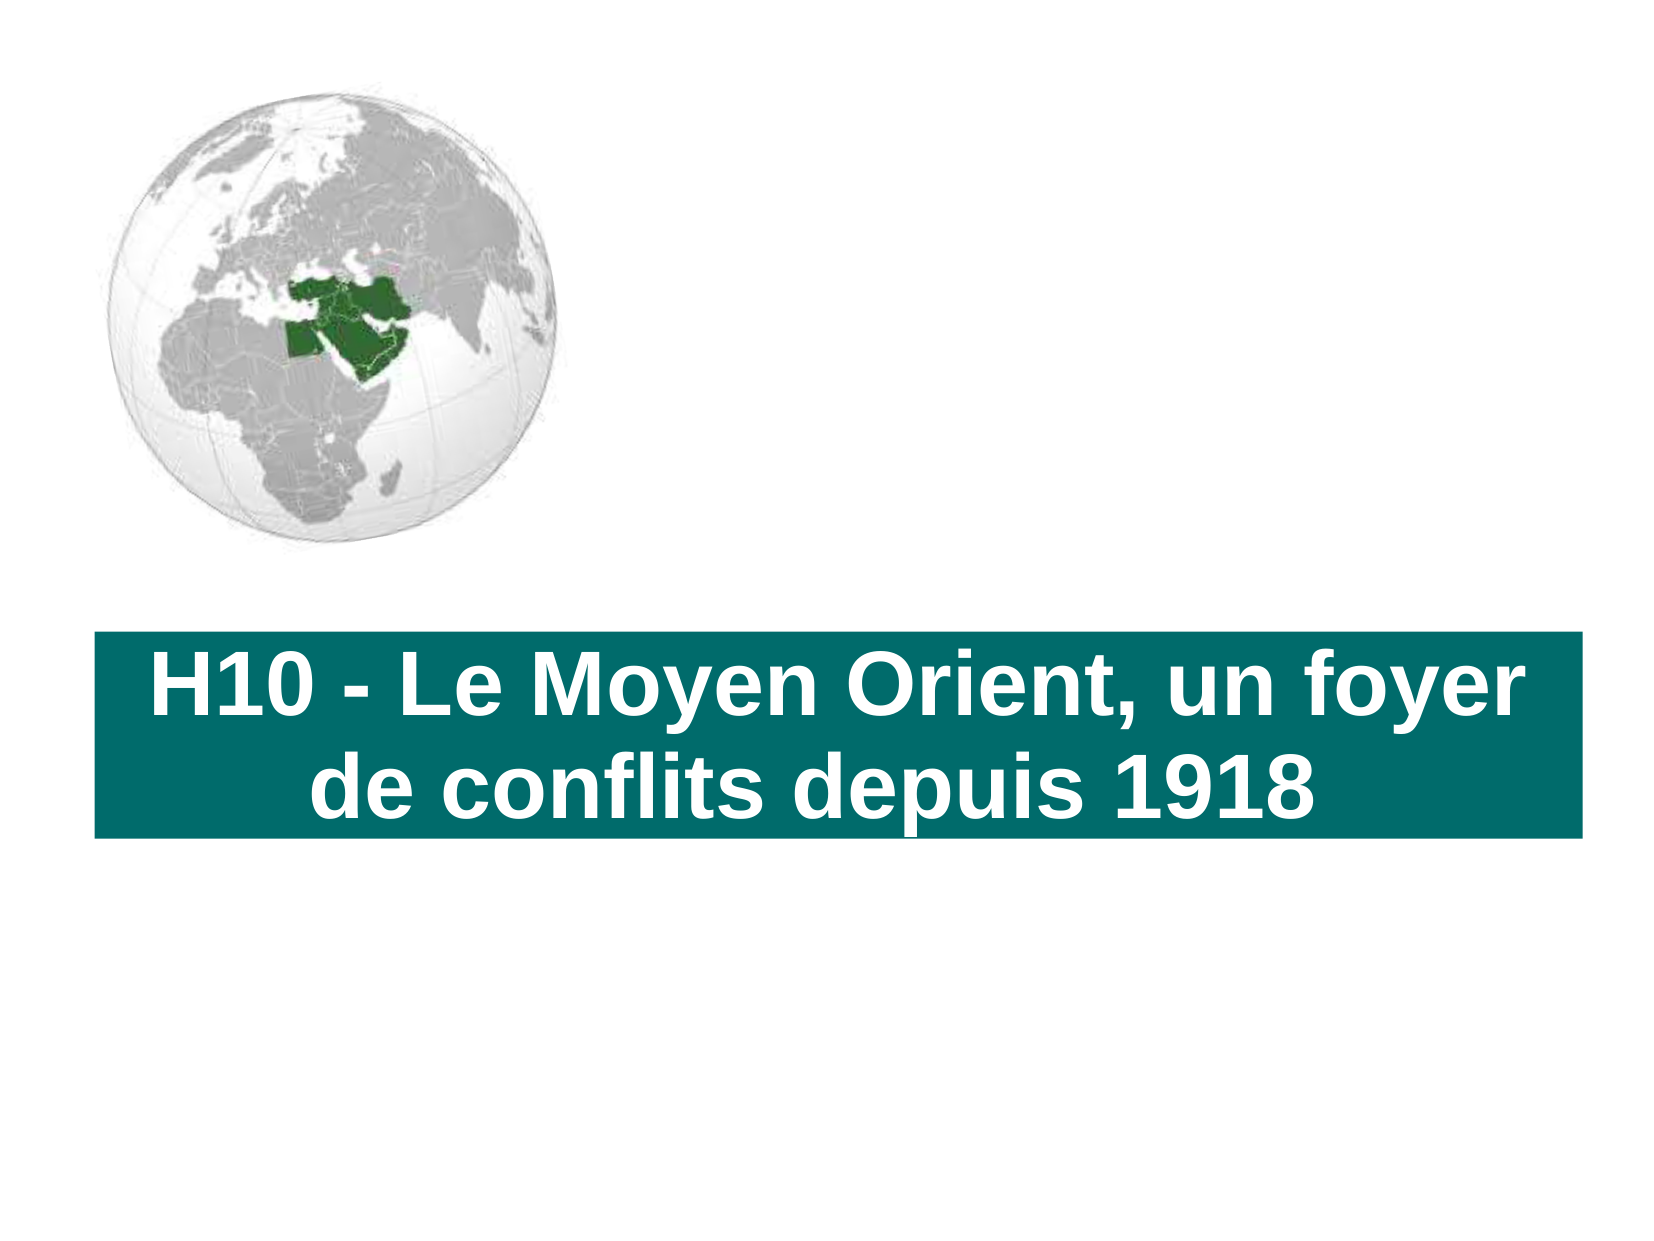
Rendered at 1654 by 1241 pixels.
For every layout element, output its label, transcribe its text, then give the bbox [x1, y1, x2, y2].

title H10 - Le Moyen Orient, un foyer de conflits depuis 1918 [94, 631, 1583, 839]
picture [70, 56, 594, 579]
